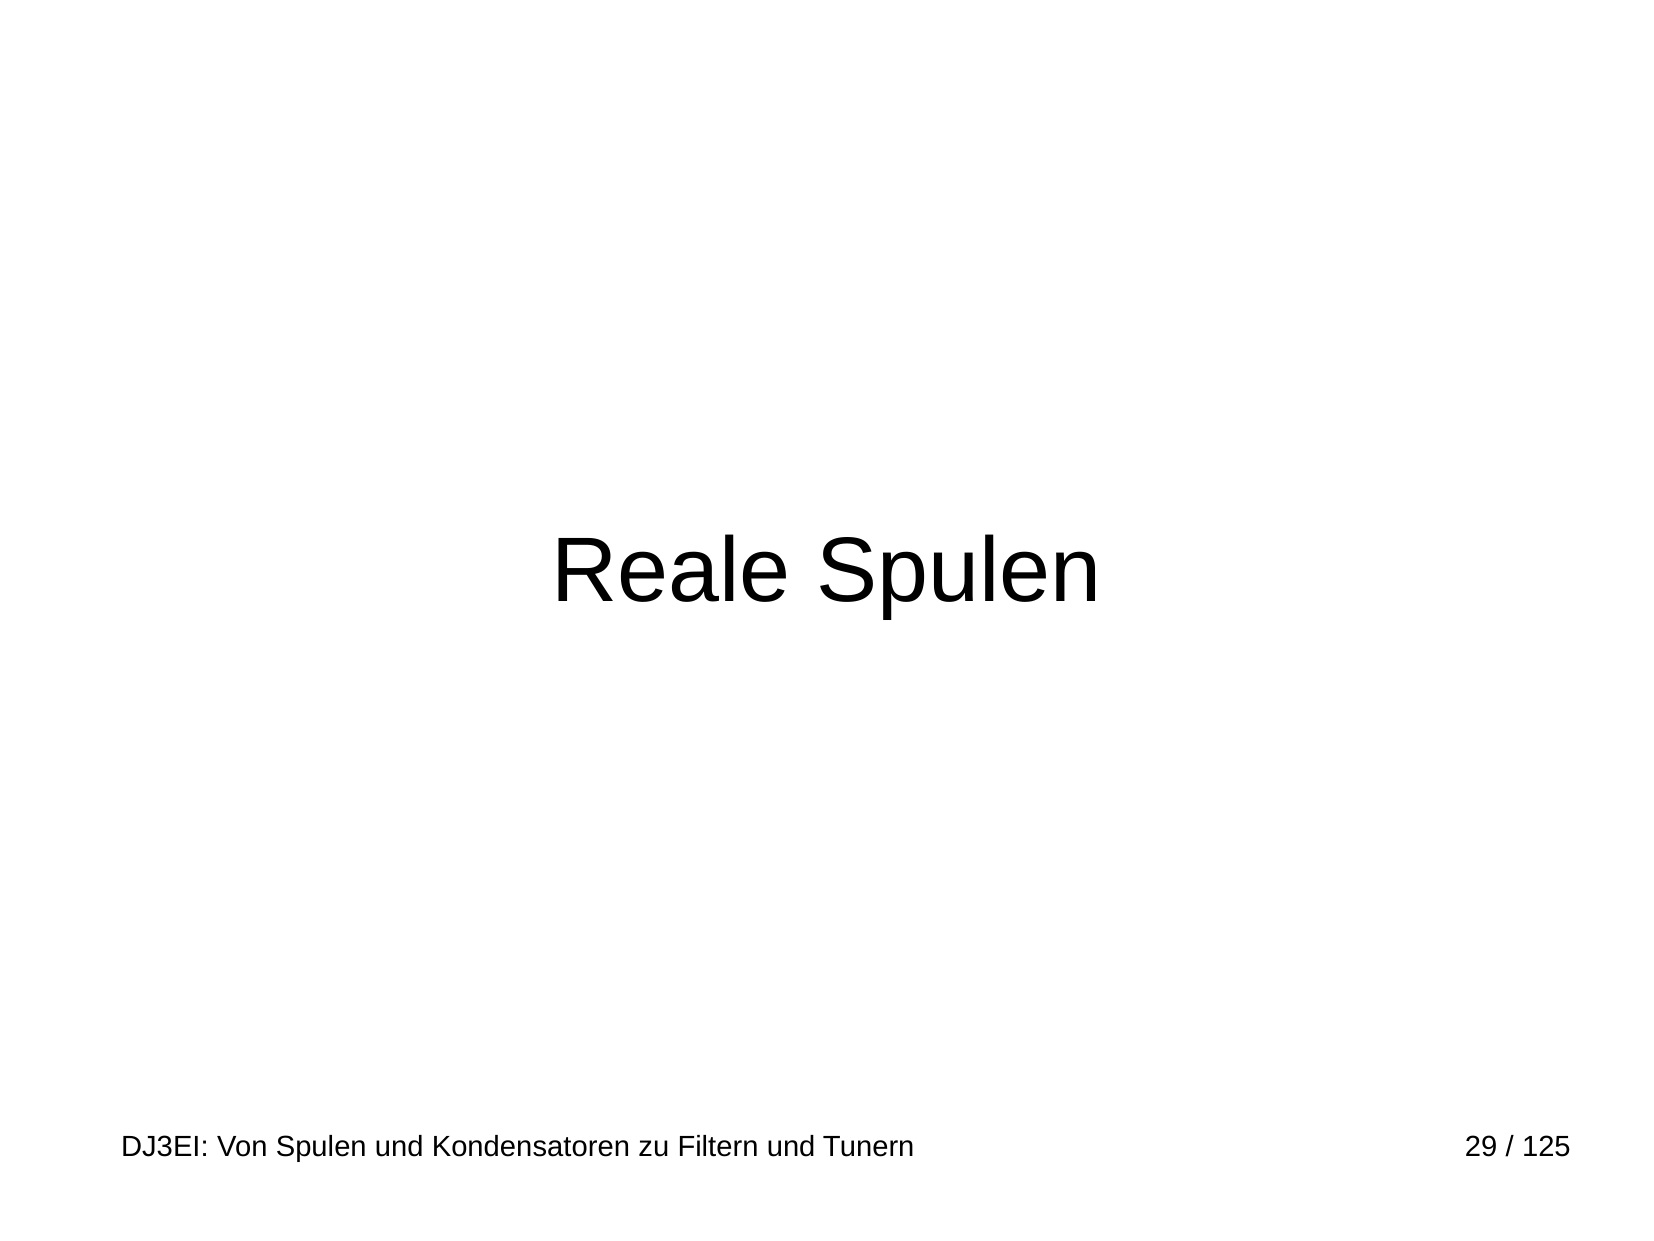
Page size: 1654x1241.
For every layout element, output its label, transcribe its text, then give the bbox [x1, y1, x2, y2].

title Reale Spulen [82, 466, 1571, 674]
